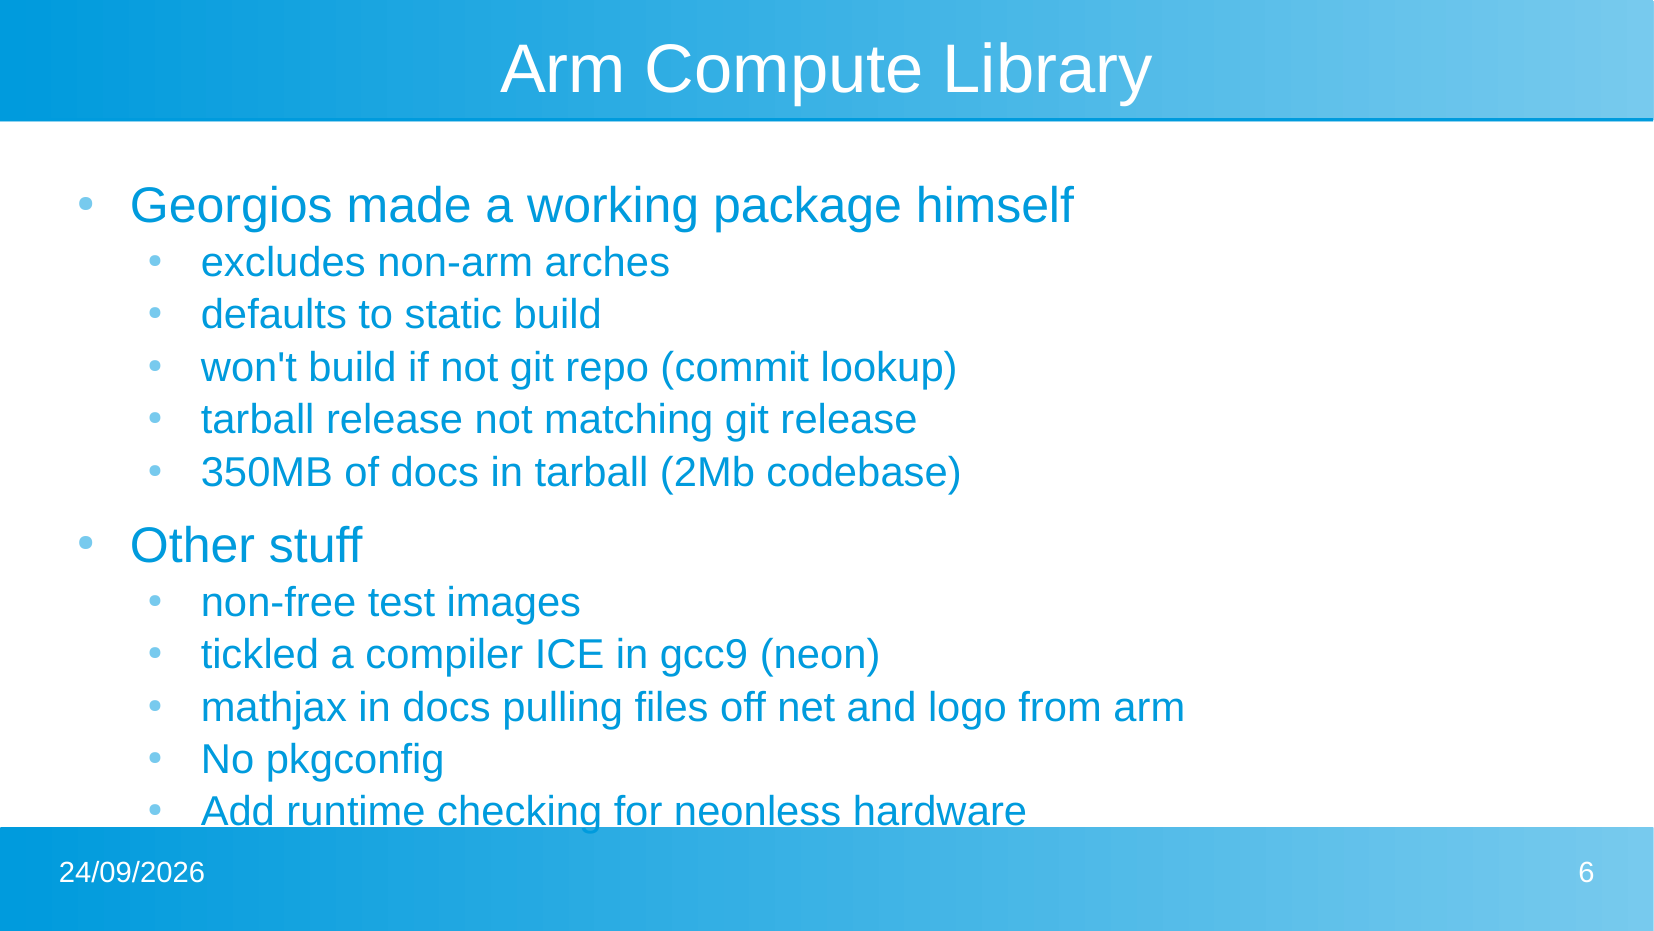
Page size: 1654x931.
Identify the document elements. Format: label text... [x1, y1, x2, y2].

title Arm Compute Library [59, 29, 1595, 108]
list Georgios made a working package himself excludes non-arm arches defaults to static build won't build if not git repo (commit lookup) tarball release not matching git release 350MB of docs in tarball (2Mb codebase) Other stuff non-free test images tickled a compiler ICE in gcc9 (neon) mathjax in docs pulling files off net and logo from arm No pkgconfig Add runtime checking for neonless hardware [59, 177, 1595, 768]
